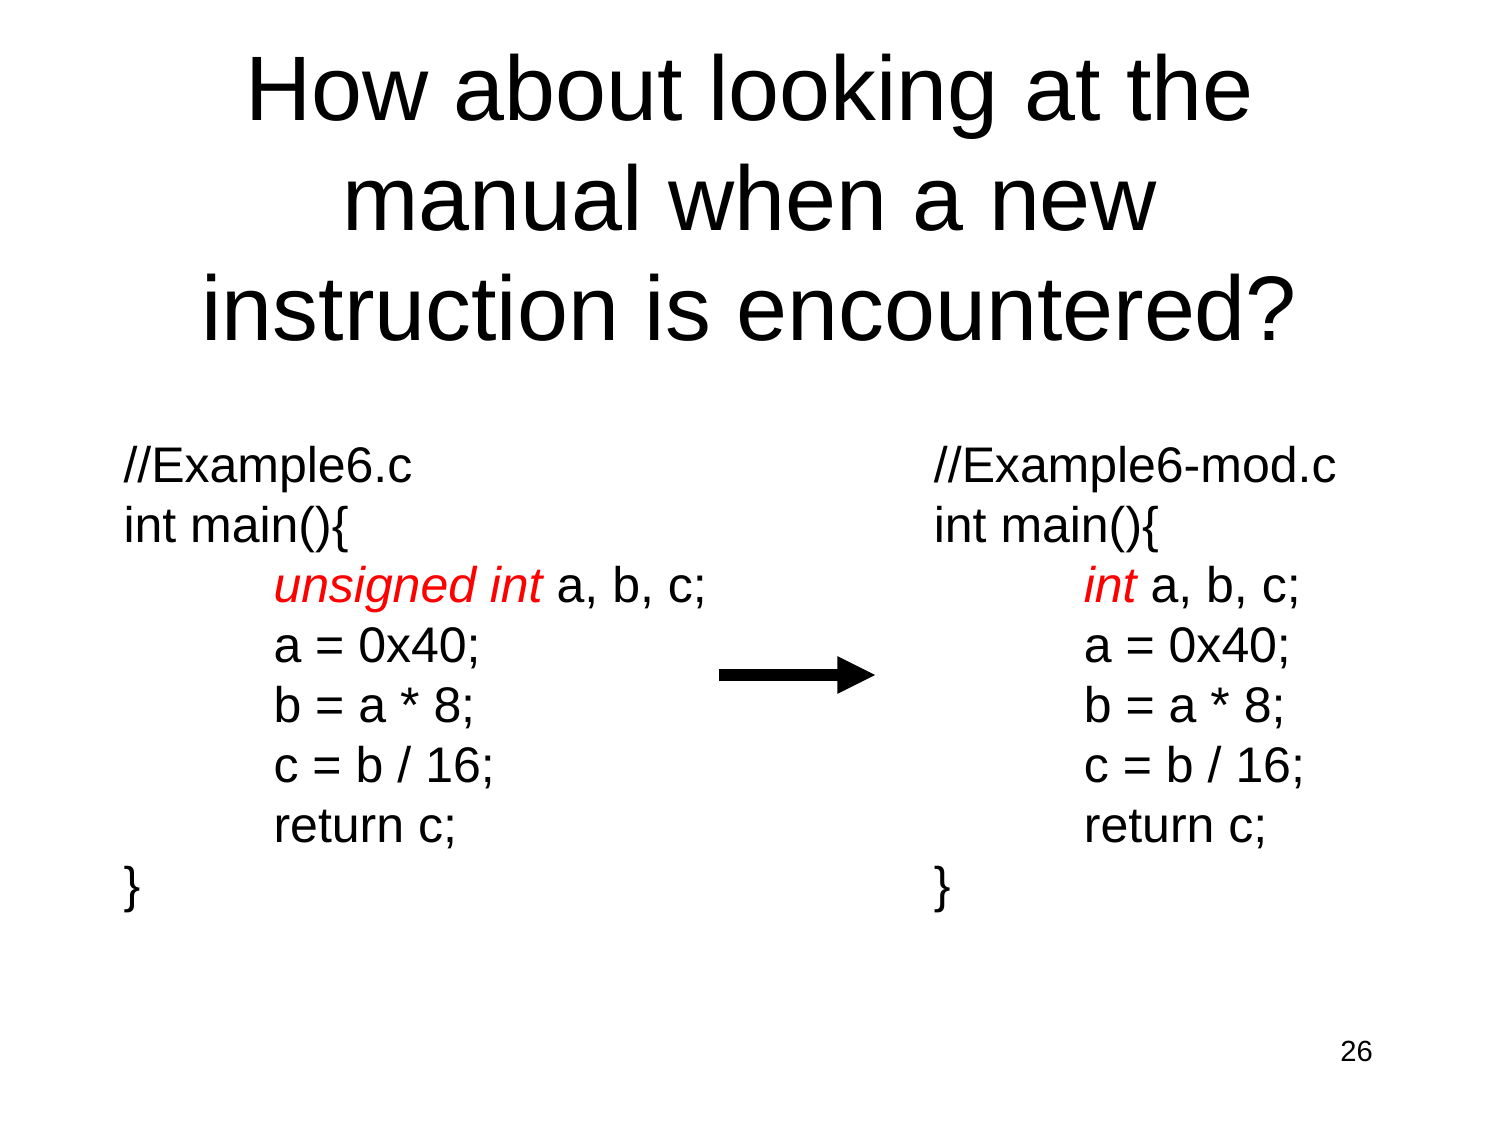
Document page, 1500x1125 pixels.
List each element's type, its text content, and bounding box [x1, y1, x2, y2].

text_box <number> [1074, 1025, 1388, 1101]
title How about looking at the manual when a new instruction is encountered? [112, 21, 1388, 367]
text_box //Example6-mod.c int main(){ int a, b, c; a = 0x40; b = a * 8; c = b / 16; return c; } [919, 424, 1352, 921]
text_box //Example6.c int main(){ unsigned int a, b, c; a = 0x40; b = a * 8; c = b / 16; return c; } [108, 424, 723, 921]
